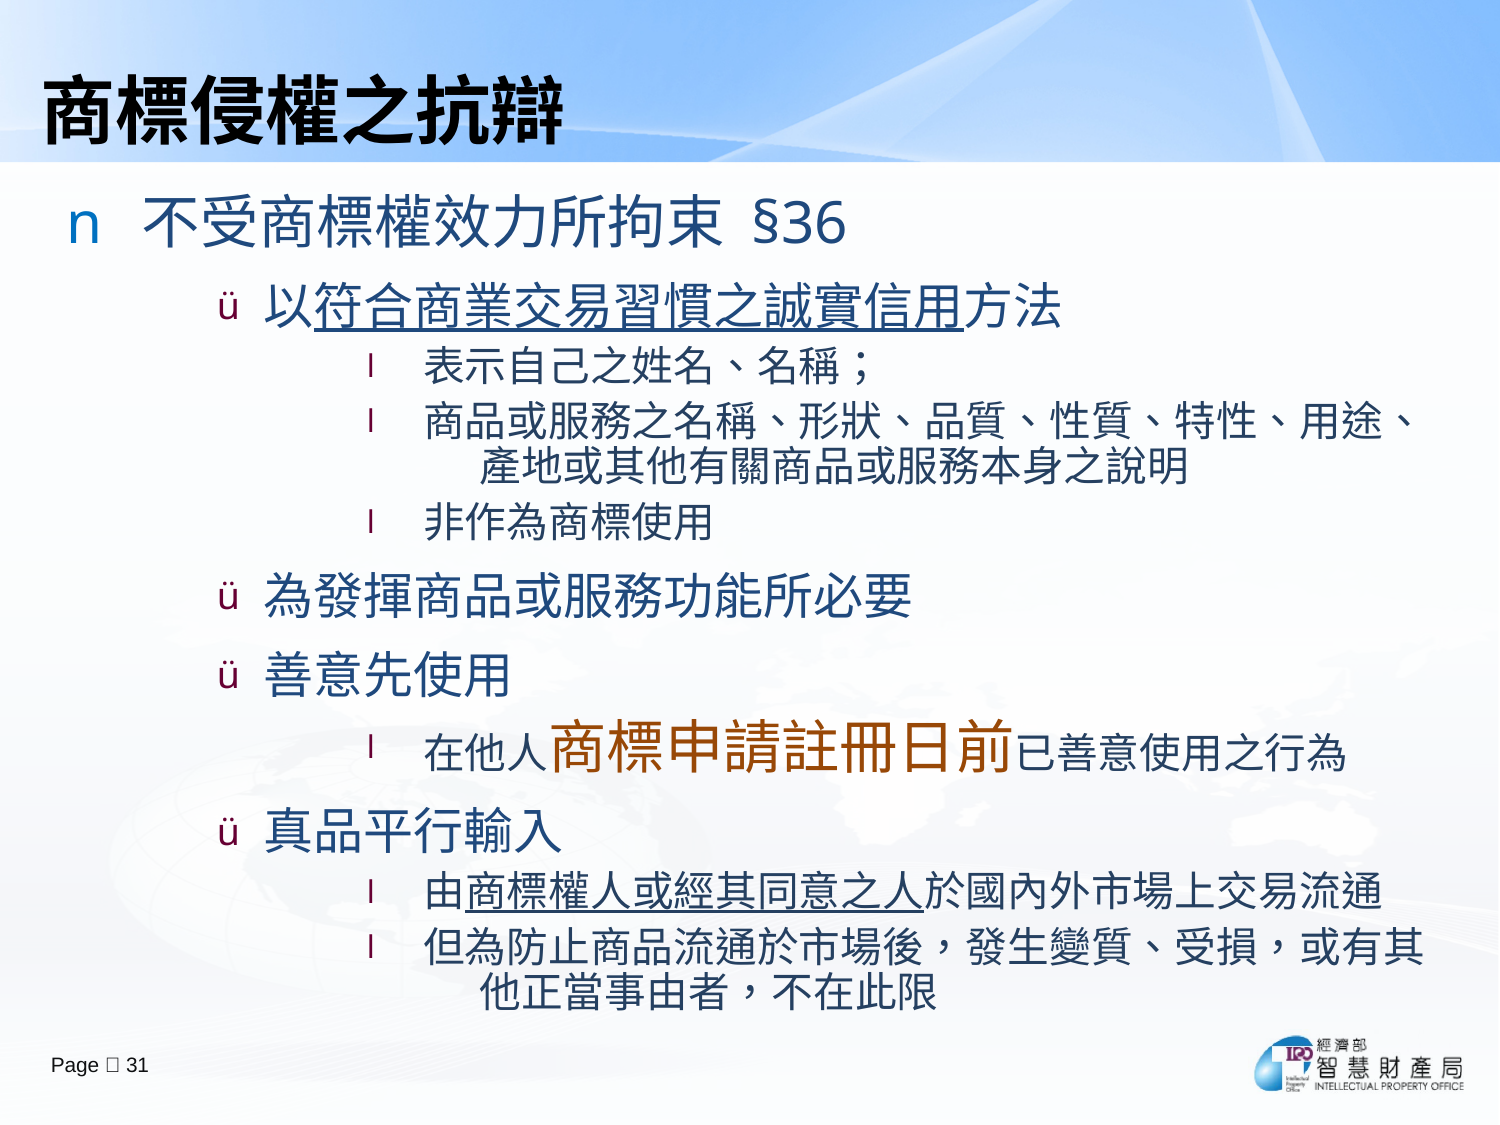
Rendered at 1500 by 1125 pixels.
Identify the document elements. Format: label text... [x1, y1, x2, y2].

title 商標侵權之抗辯 [40, 0, 1379, 152]
text_box 不受商標權效力所拘束 §36 以符合商業交易習慣之誠實信用方法 表示自己之姓名、名稱； 商品或服務之名稱、形狀、品質、性質、特性、用途、產地或其他有關商品或服務本身之說明 非作為商標使用 為發揮商品或服務功能所必要 善意先使用 在他人商標申請註冊日前已善意使用之行為 真品平行輸入 由商標權人或經其同意之人於國內外市場上交易流通 但為防止商品流通於市場後，發生變質、受損，或有其他正當事由者，不在此限 [51, 185, 1446, 1084]
